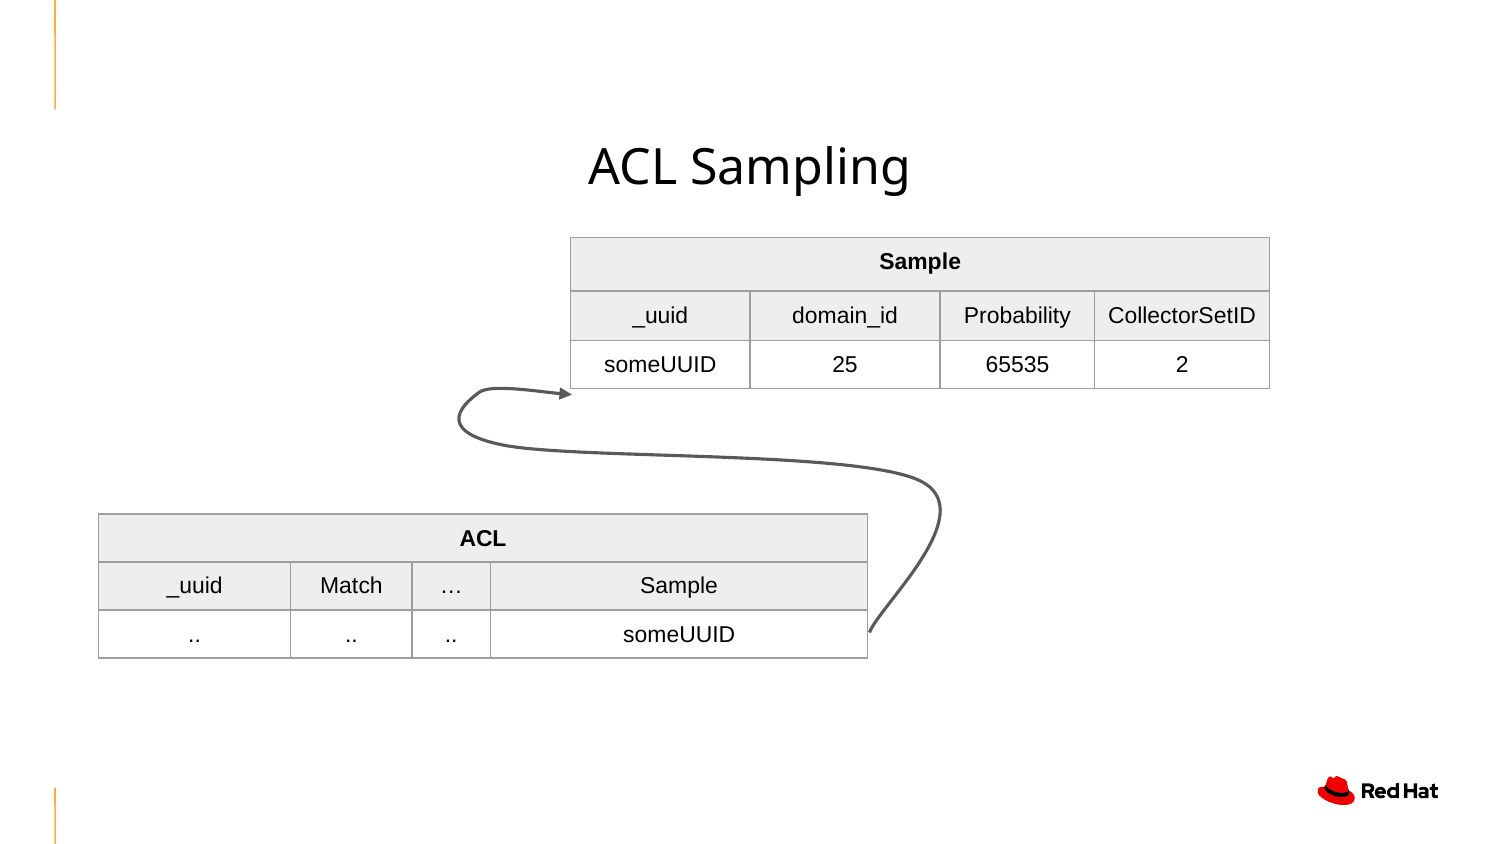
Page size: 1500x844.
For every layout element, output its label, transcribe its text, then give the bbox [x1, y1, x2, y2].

table_cell .. [413, 611, 490, 657]
table_cell CollectorSetID [1095, 292, 1269, 340]
table_cell 2 [1095, 341, 1269, 388]
table_cell _uuid [571, 292, 749, 340]
table_cell someUUID [571, 341, 749, 388]
table_cell … [413, 563, 490, 609]
table_cell Sample [491, 563, 867, 609]
table_header Sample [571, 238, 1269, 290]
table_cell Match [291, 563, 411, 609]
picture [1317, 776, 1438, 805]
table_cell Probability [941, 292, 1094, 340]
table_cell .. [99, 611, 290, 657]
table_cell someUUID [491, 611, 867, 657]
table_cell 25 [751, 341, 939, 388]
title ACL Sampling [215, 116, 1285, 186]
table_cell .. [291, 611, 411, 657]
table_cell domain_id [751, 292, 939, 340]
table_header ACL [99, 515, 867, 561]
table_cell 65535 [941, 341, 1094, 388]
table_cell _uuid [99, 563, 290, 609]
